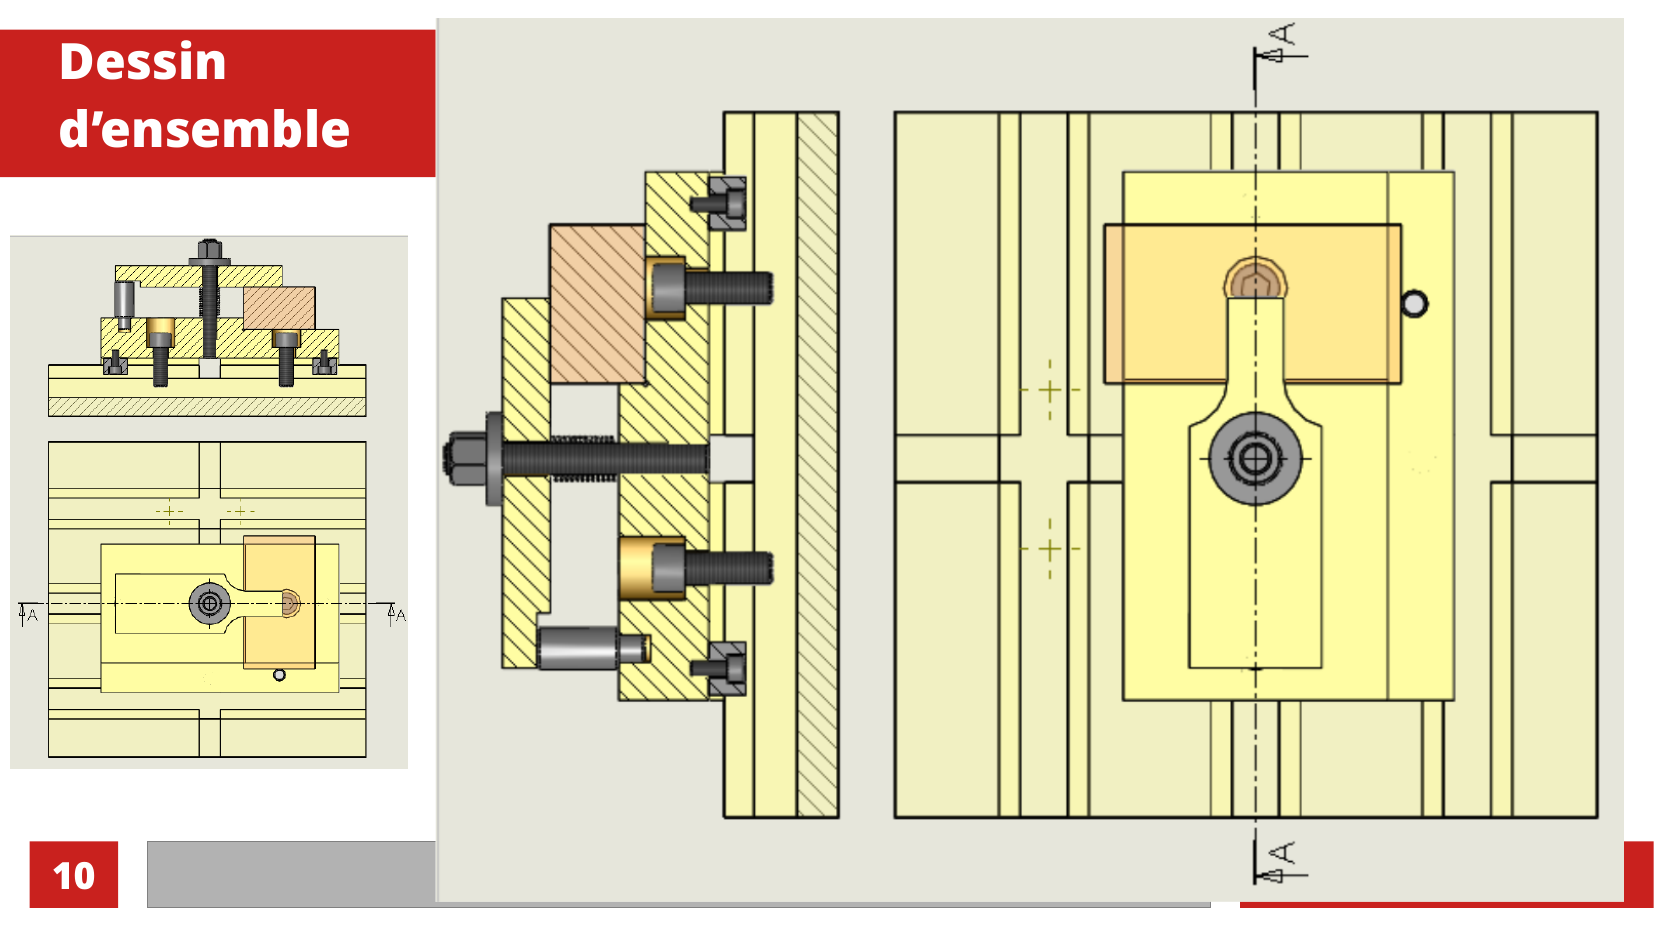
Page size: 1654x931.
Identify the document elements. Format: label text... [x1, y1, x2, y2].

picture [435, 17, 1624, 902]
picture [10, 235, 408, 770]
title Dessin d’ensemble [59, 44, 435, 163]
